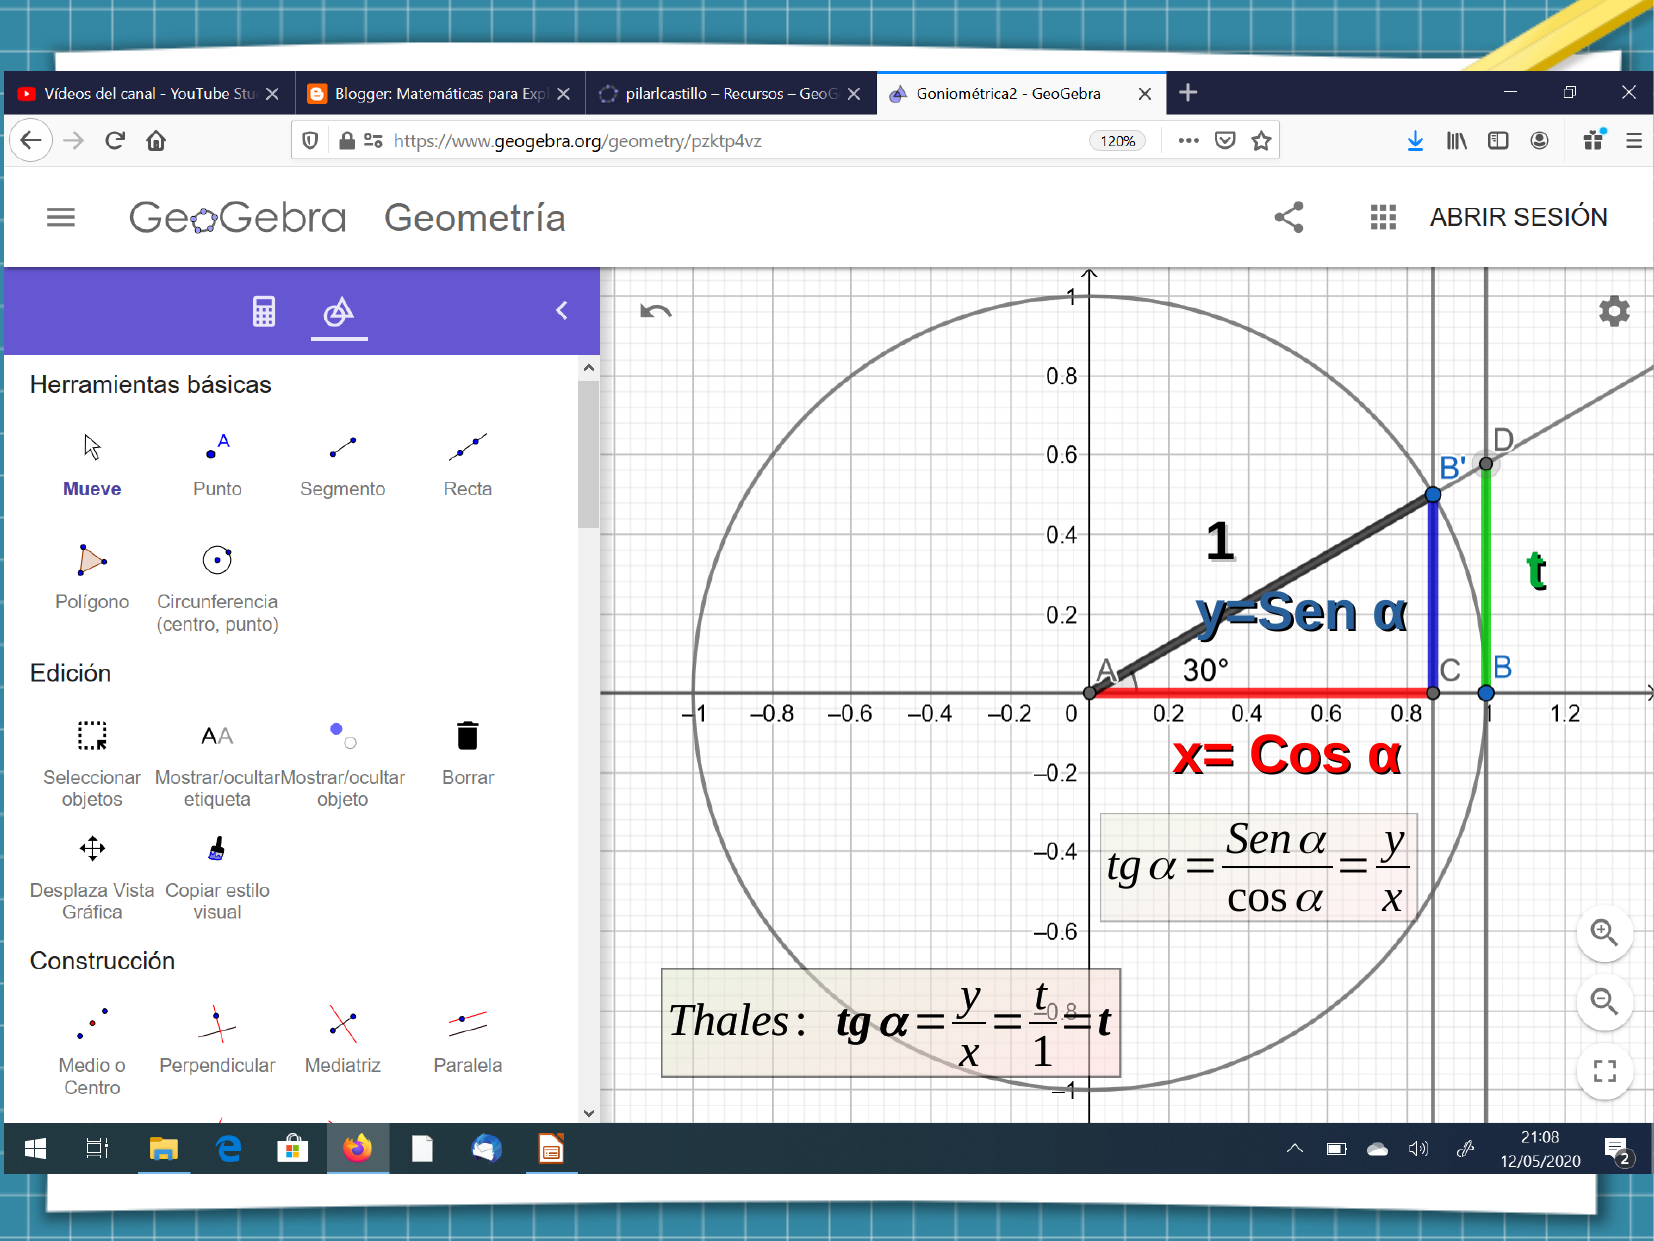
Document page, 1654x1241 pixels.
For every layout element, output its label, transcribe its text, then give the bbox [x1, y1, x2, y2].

chart [661, 968, 1121, 1077]
picture [0, 0, 1654, 1241]
text_box y=Sen α [1181, 572, 1477, 709]
text_box 1 [1191, 503, 1251, 579]
chart [1100, 813, 1418, 922]
text_box t [1511, 531, 1654, 668]
text_box x= Cos α [1157, 715, 1441, 852]
